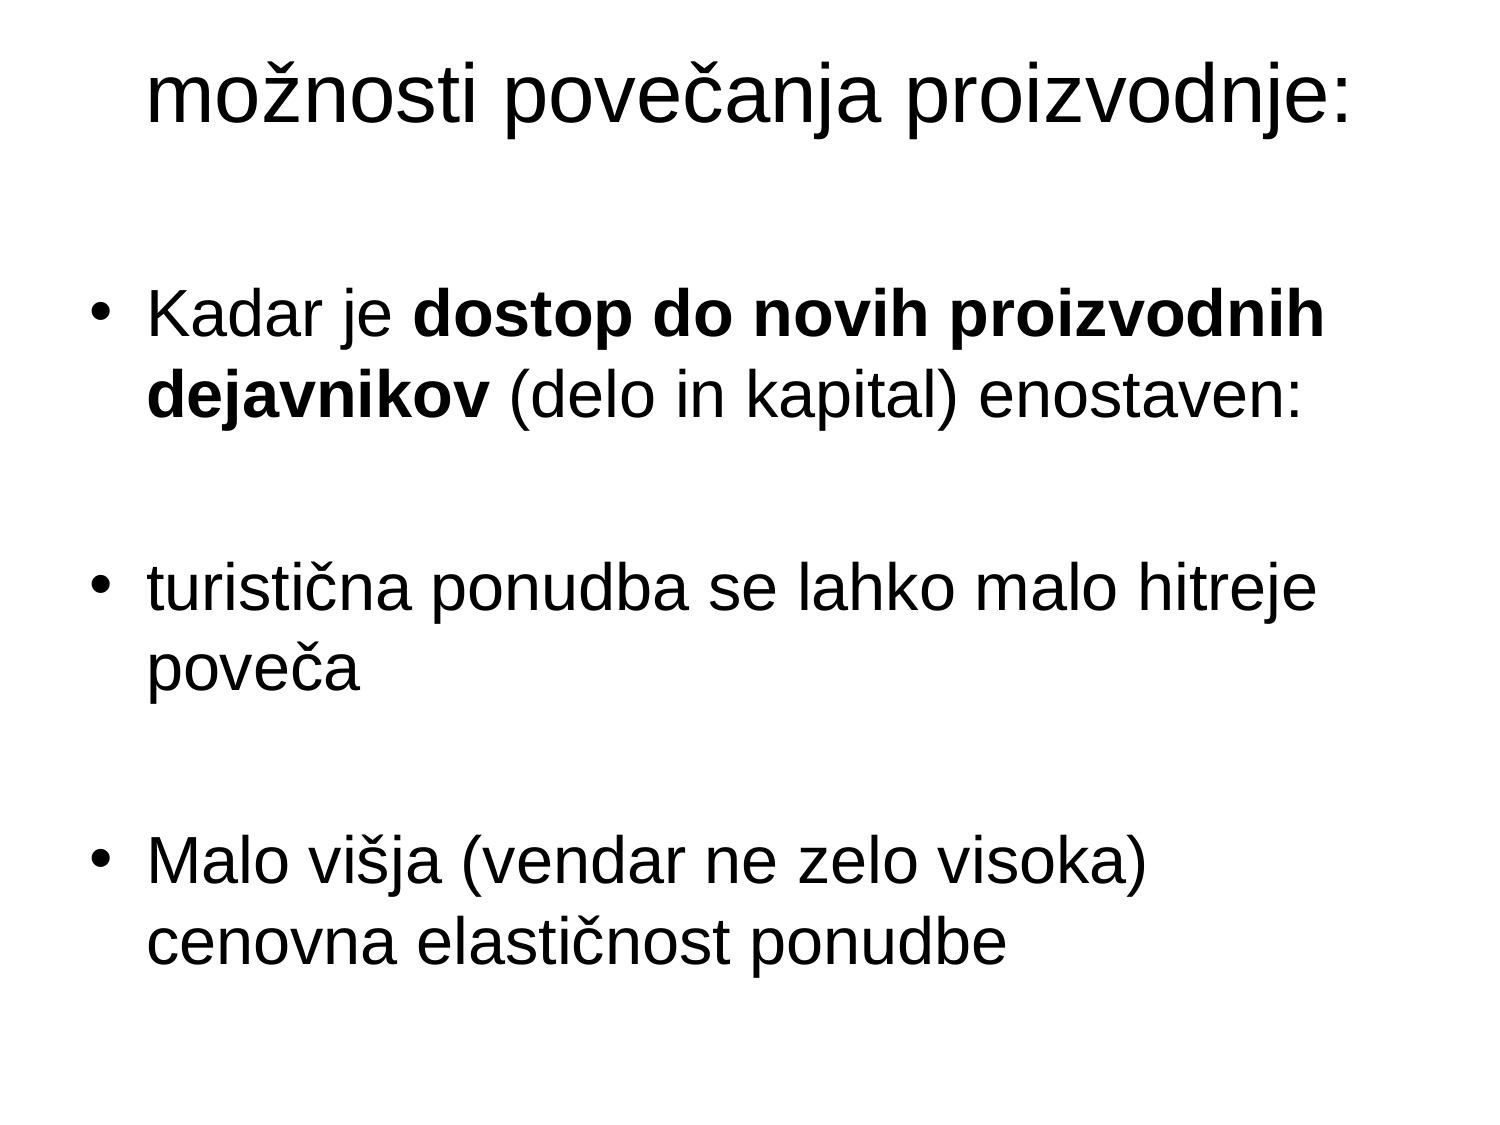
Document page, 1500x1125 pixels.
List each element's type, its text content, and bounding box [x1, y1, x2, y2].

list Kadar je dostop do novih proizvodnih dejavnikov (delo in kapital) enostaven: turistična ponudba se lahko malo hitreje poveča Malo višja (vendar ne zelo visoka) cenovna elastičnost ponudbe [75, 262, 1426, 1006]
title možnosti povečanja proizvodnje: [75, 31, 1426, 247]
